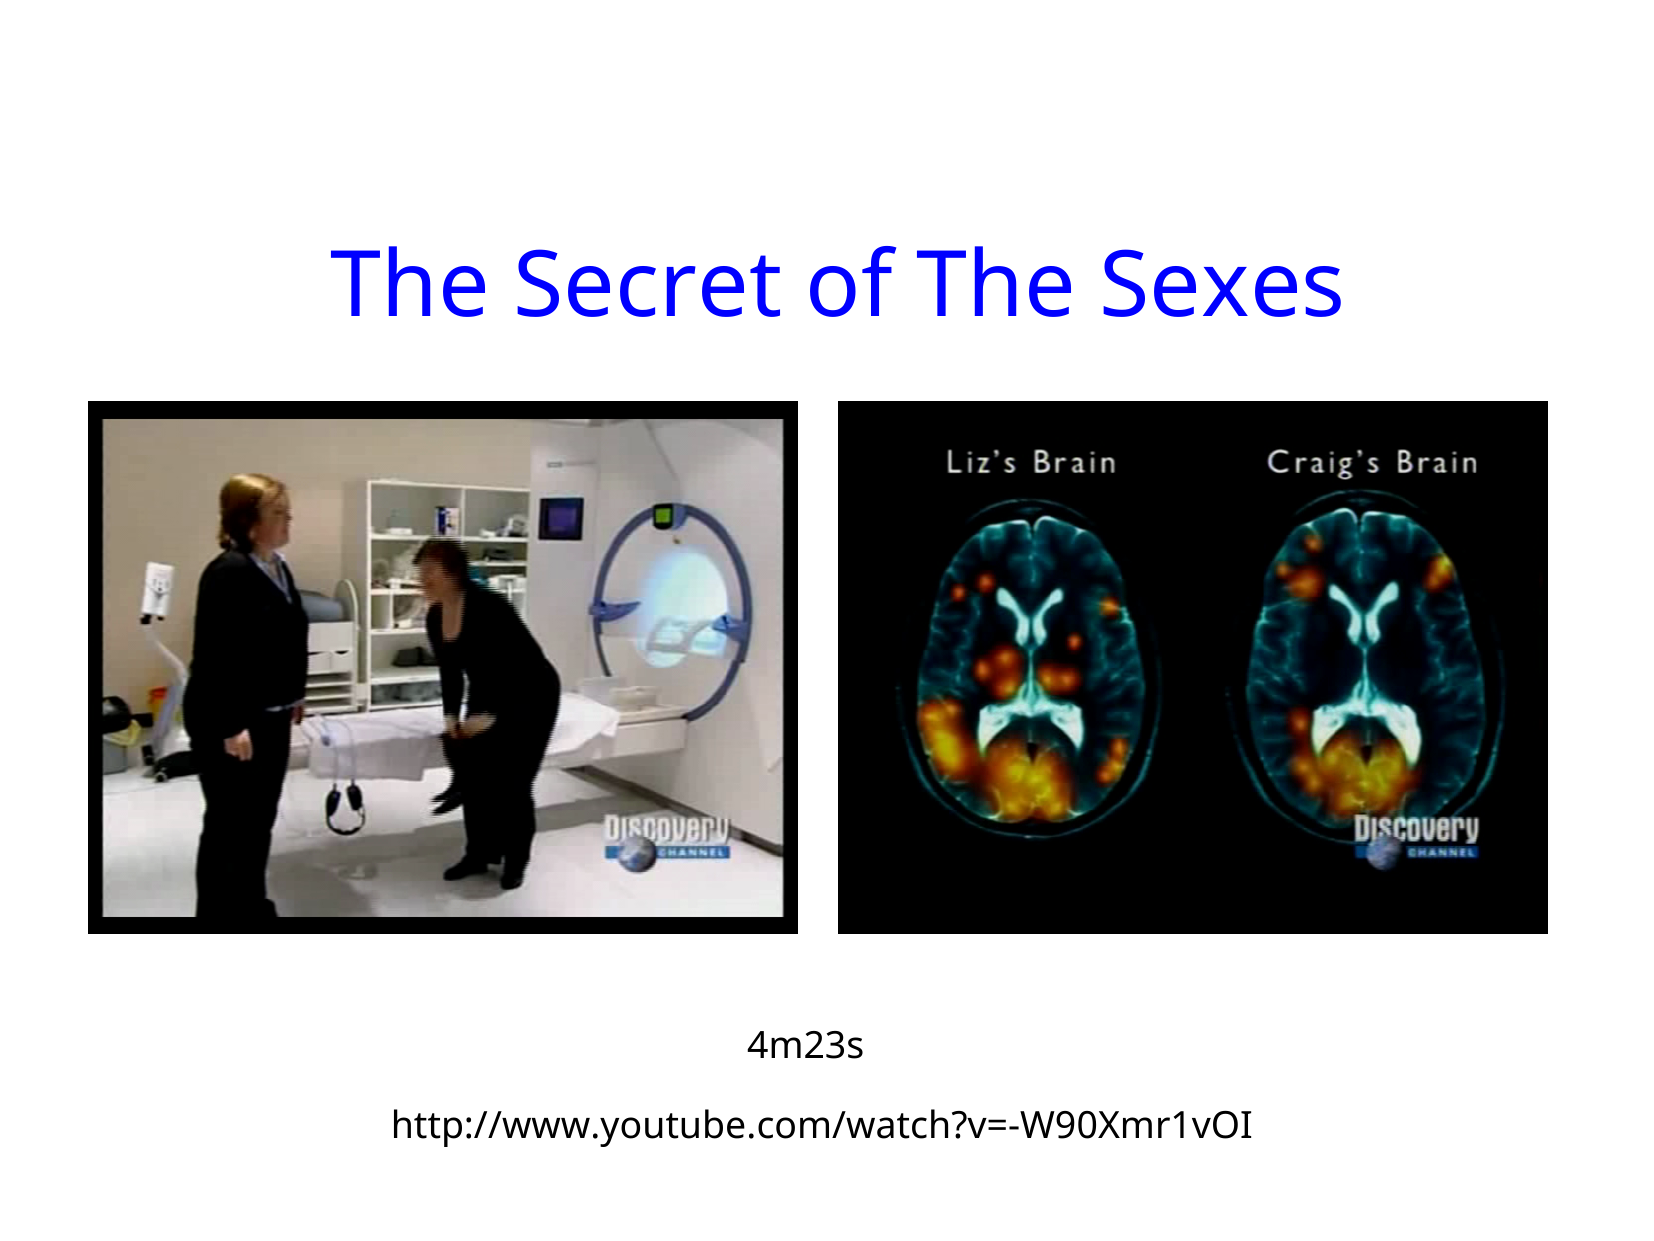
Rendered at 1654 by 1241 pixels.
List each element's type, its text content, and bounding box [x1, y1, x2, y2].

title The Secret of The Sexes [82, 17, 1595, 550]
picture [88, 550, 798, 934]
text_box http://www.youtube.com/watch?v=-W90Xmr1vOI [376, 1094, 1270, 1154]
text_box 4m23s [732, 1015, 868, 1075]
picture [838, 550, 1548, 934]
